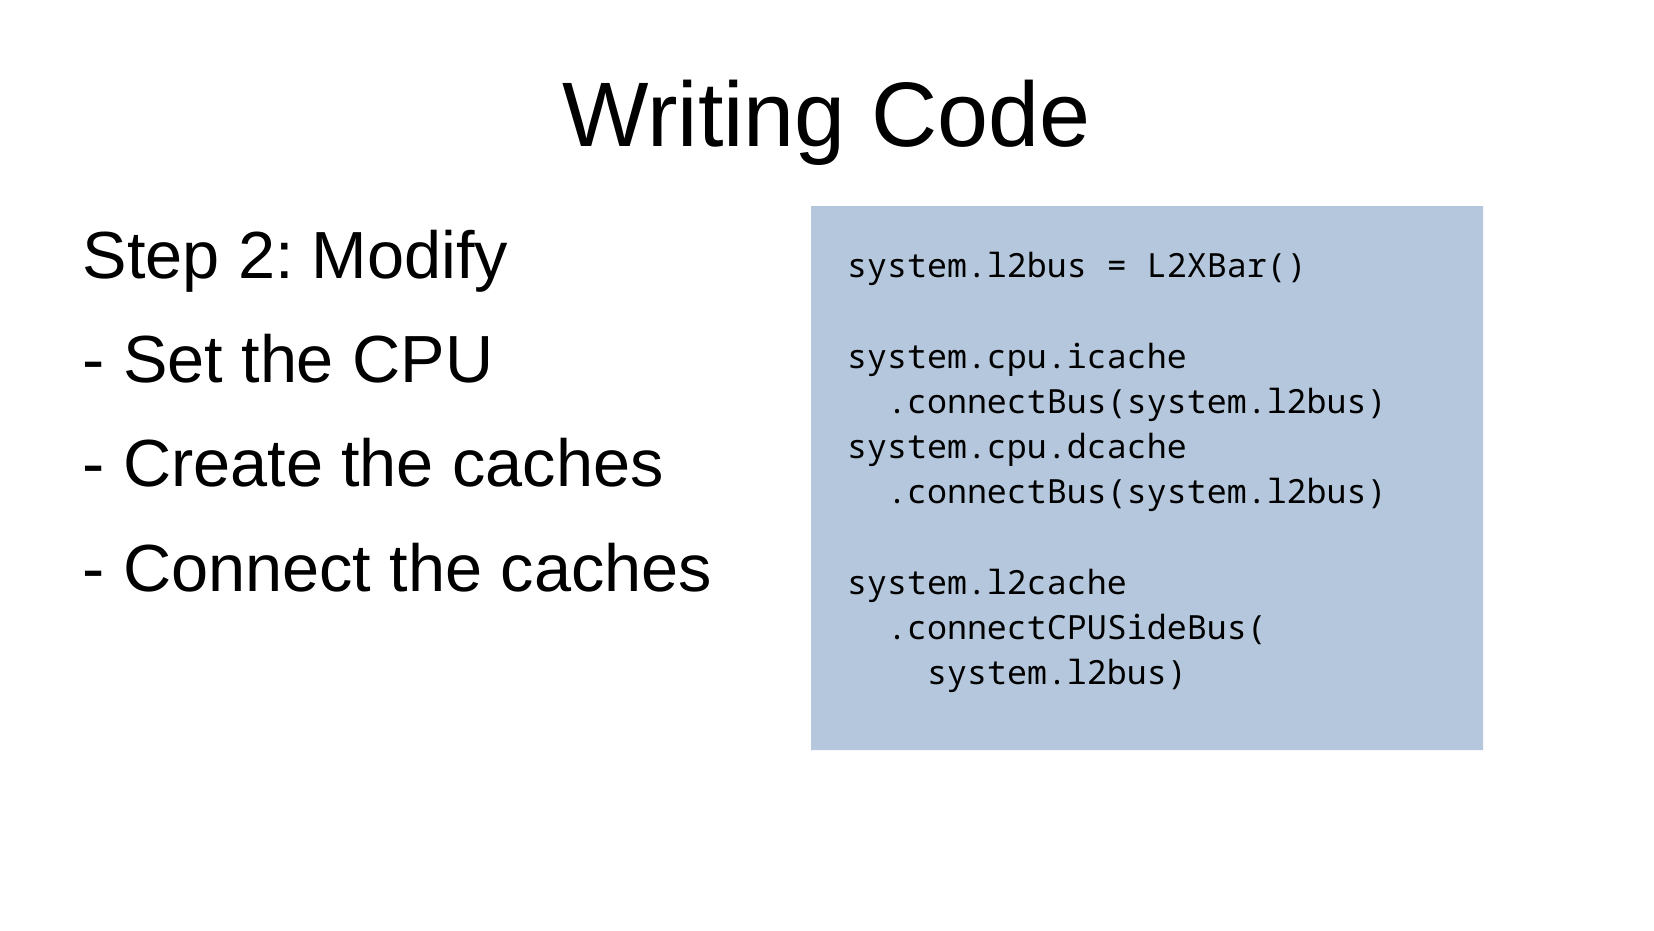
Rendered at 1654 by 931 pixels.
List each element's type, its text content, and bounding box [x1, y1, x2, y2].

title Writing Code [82, 37, 1571, 193]
list Step 2: Modify - Set the CPU - Create the caches - Connect the caches [82, 217, 750, 758]
list [750, 217, 1572, 758]
text_box system.l2bus = L2XBar() system.cpu.icache .connectBus(system.l2bus) system.cpu.dcache .connectBus(system.l2bus) system.l2cache .connectCPUSideBus( system.l2bus) [811, 206, 1484, 751]
